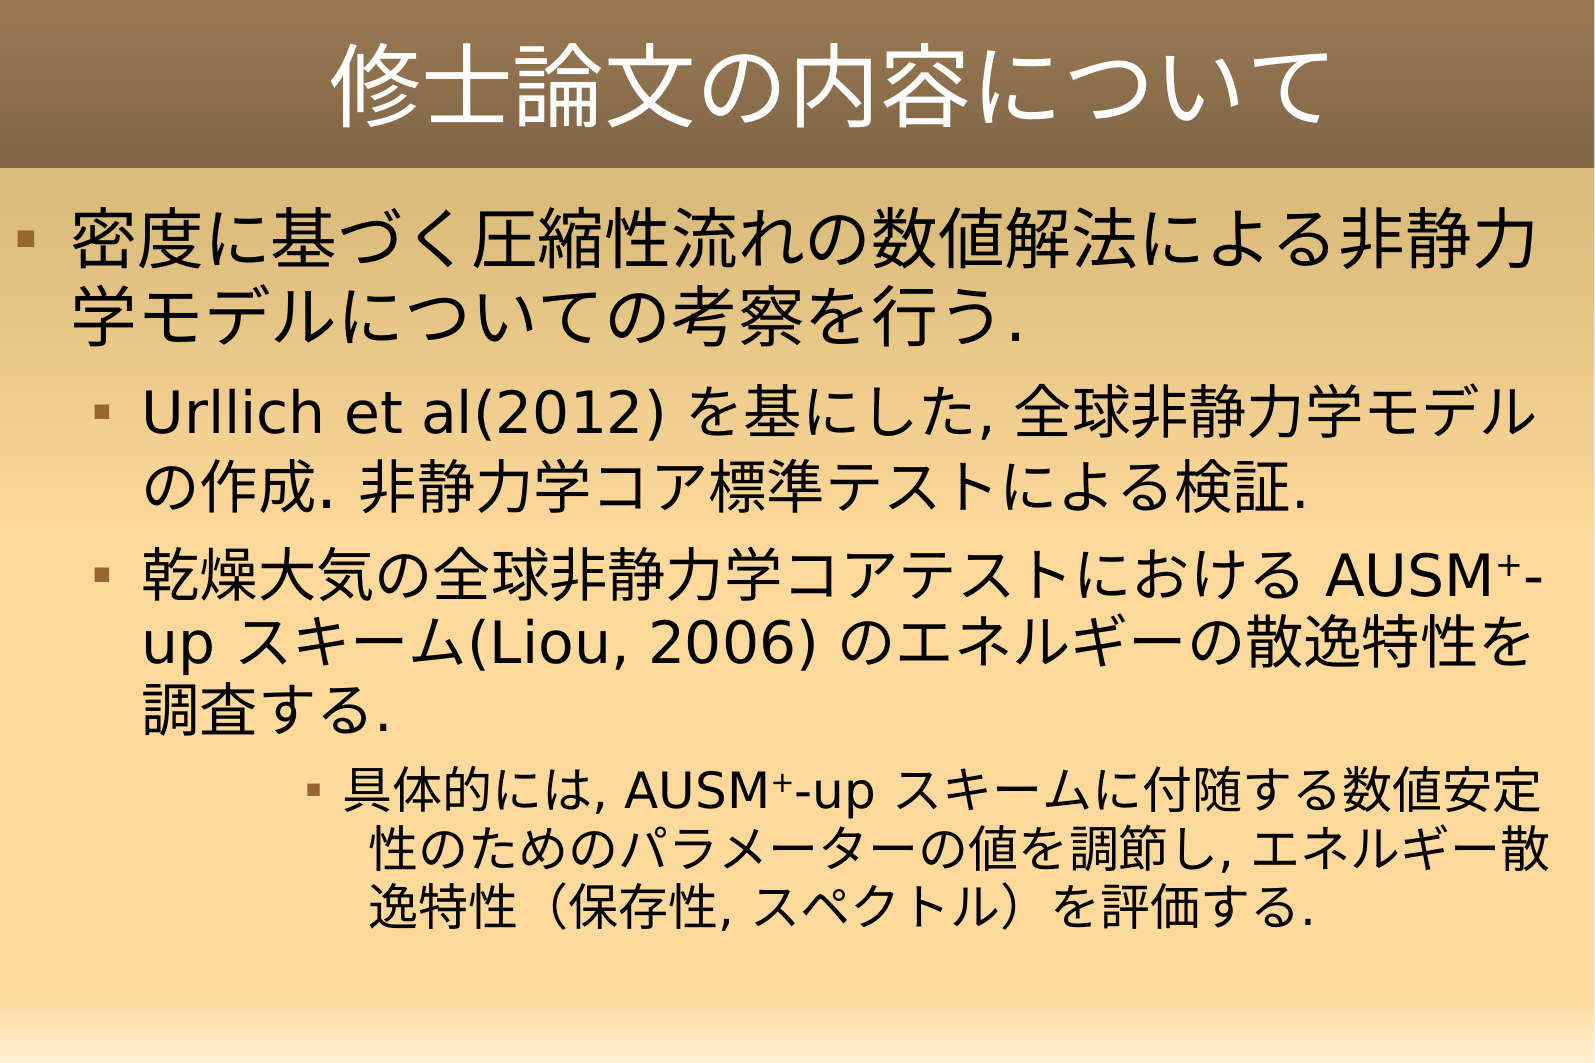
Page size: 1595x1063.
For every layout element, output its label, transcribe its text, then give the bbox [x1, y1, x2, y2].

title 修士論文の内容について [74, 0, 1595, 178]
picture [0, 0, 1595, 1063]
list 密度に基づく圧縮性流れの数値解法による非静力学モデルについての考察を行う. Urllich et al(2012) を基にした, 全球非静力学モデルの作成. 非静力学コア標準テストによる検証. 乾燥大気の全球非静力学コアテストにおける AUSM+-up スキーム(Liou, 2006) のエネルギーの散逸特性を調査する. 具体的には, AUSM+-up スキームに付随する数値安定性のためのパラメーターの値を調節し, エネルギー散逸特性（保存性, スペクトル）を評価する. [0, 202, 1565, 1032]
